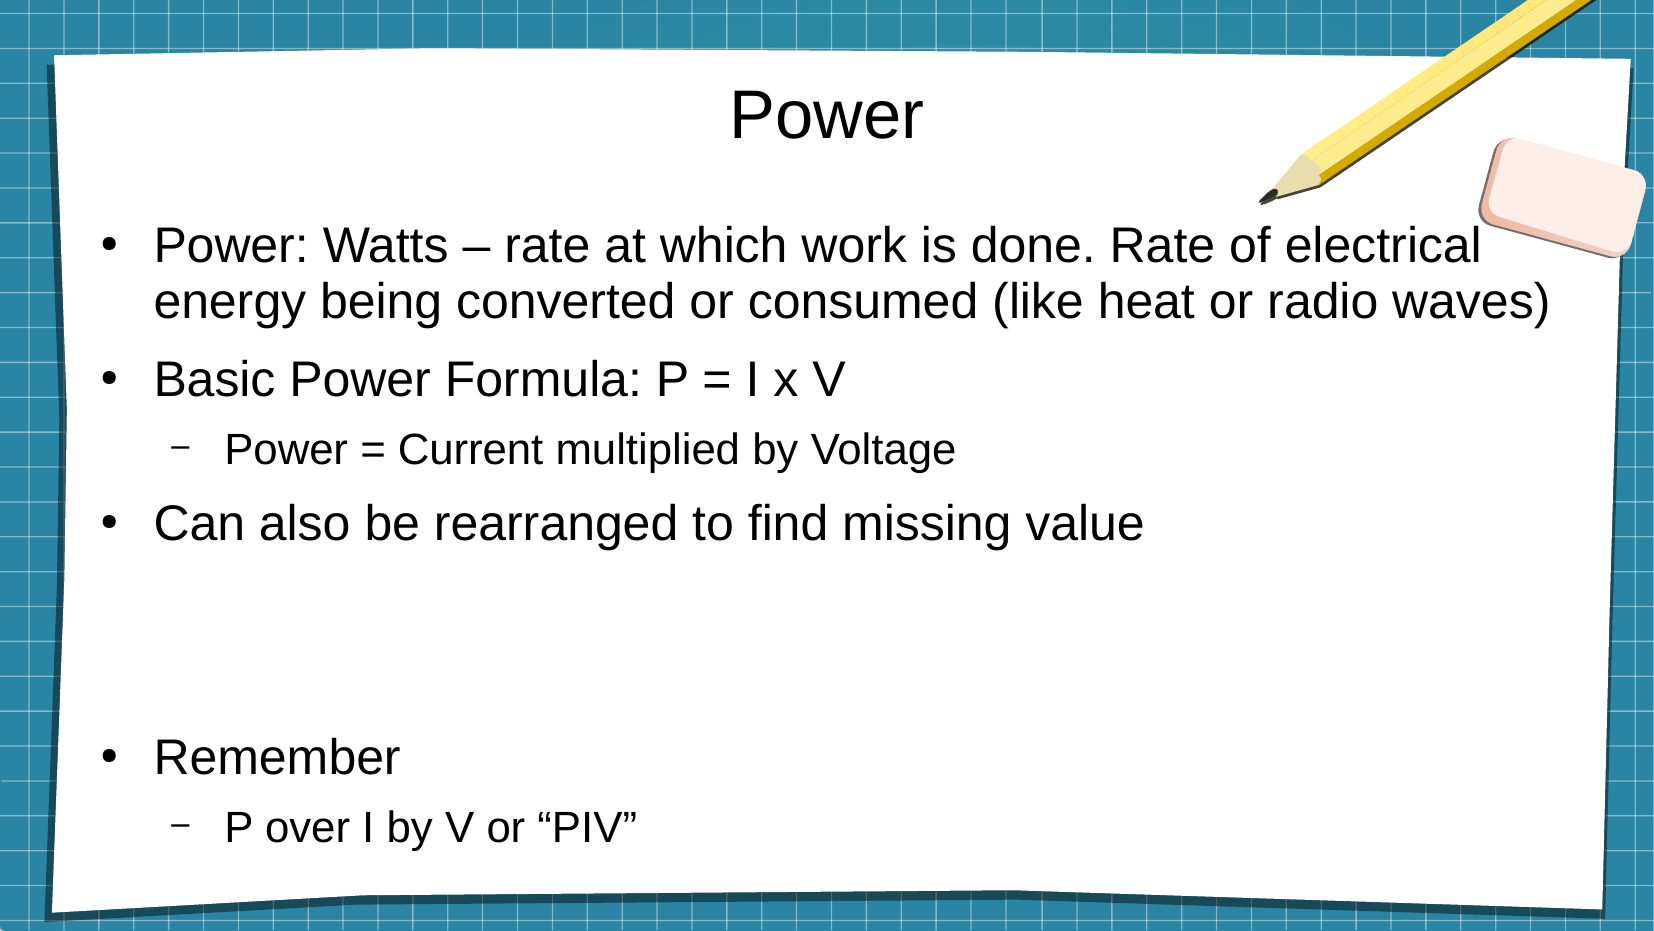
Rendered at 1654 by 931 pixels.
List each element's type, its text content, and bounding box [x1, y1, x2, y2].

list Power: Watts – rate at which work is done. Rate of electrical energy being converted or consumed (like heat or radio waves) Basic Power Formula: P = I x V Power = Current multiplied by Voltage Can also be rearranged to find missing value Remember P over I by V or “PIV” [82, 217, 1571, 863]
title Power [82, 37, 1571, 193]
